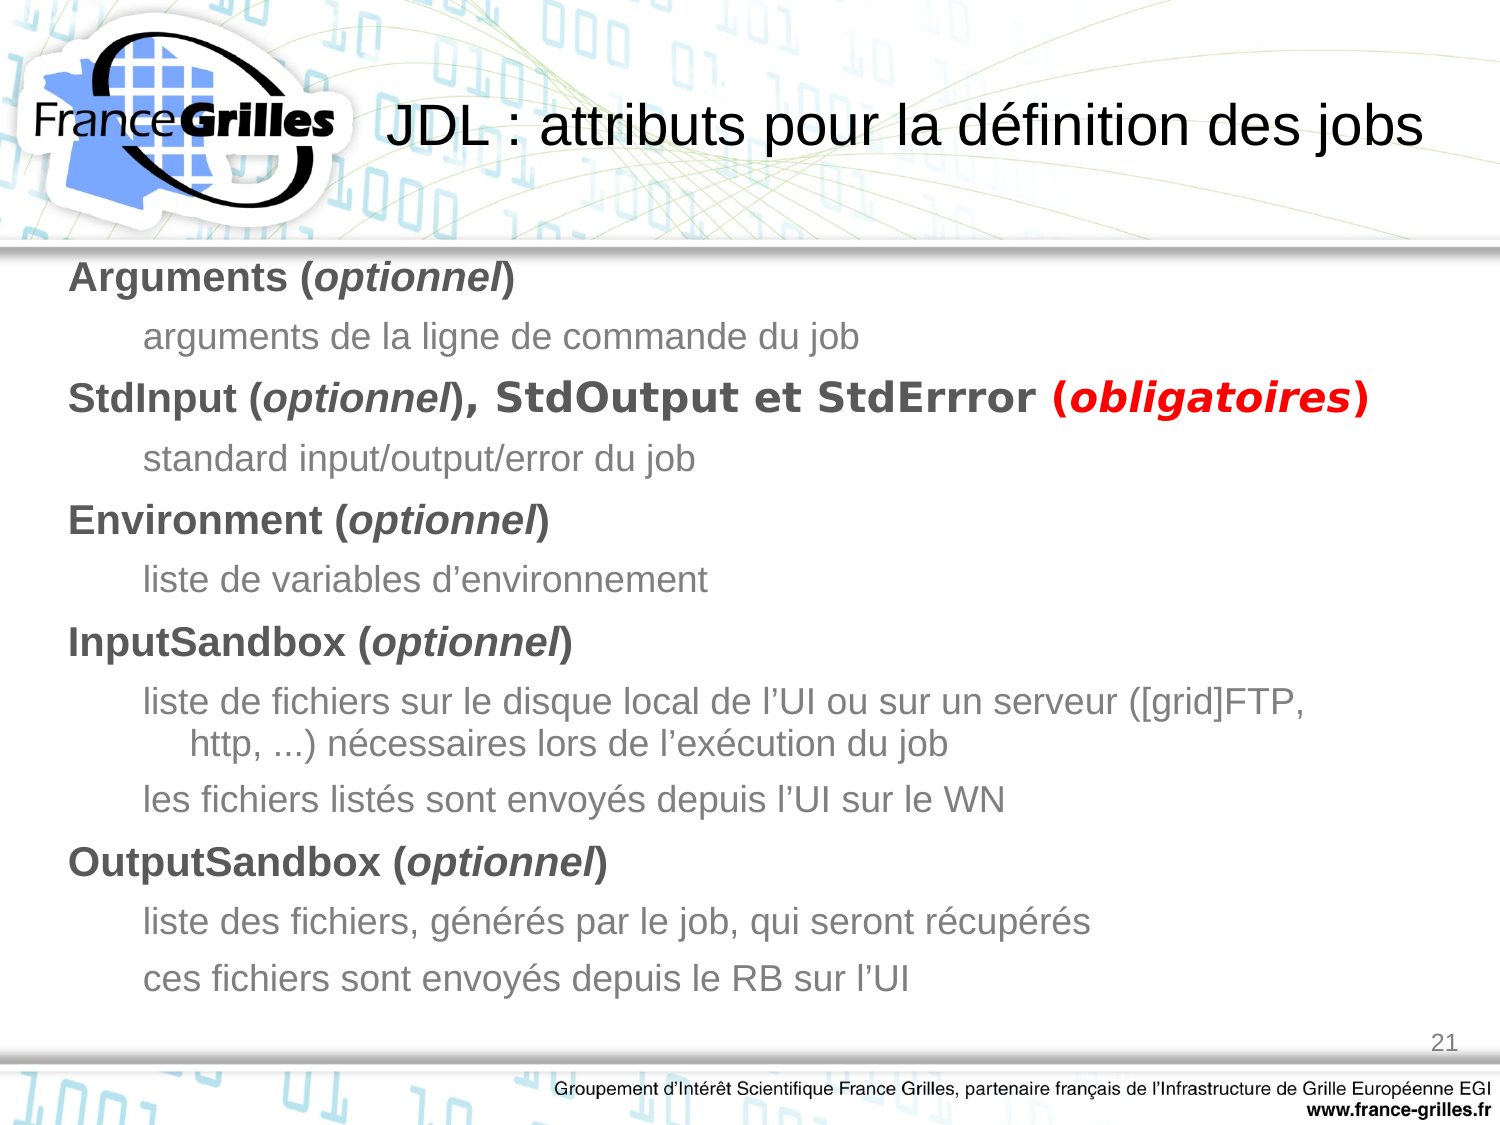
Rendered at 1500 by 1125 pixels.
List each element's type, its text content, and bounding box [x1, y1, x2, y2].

title JDL : attributs pour la définition des jobs [372, 7, 1459, 244]
picture [0, 0, 1500, 1125]
list Arguments (optionnel)‏ arguments de la ligne de commande du job StdInput (optionnel)‏, StdOutput et StdErrror (obligatoires)‏ standard input/output/error du job Environment (optionnel)‏ liste de variables d’environnement InputSandbox (optionnel)‏ liste de fichiers sur le disque local de l’UI ou sur un serveur ([grid]FTP, http, ...) nécessaires lors de l’exécution du job les fichiers listés sont envoyés depuis l’UI sur le WN OutputSandbox (optionnel)‏ liste des fichiers, générés par le job, qui seront récupérés ces fichiers sont envoyés depuis le RB sur l’UI [53, 244, 1459, 1071]
